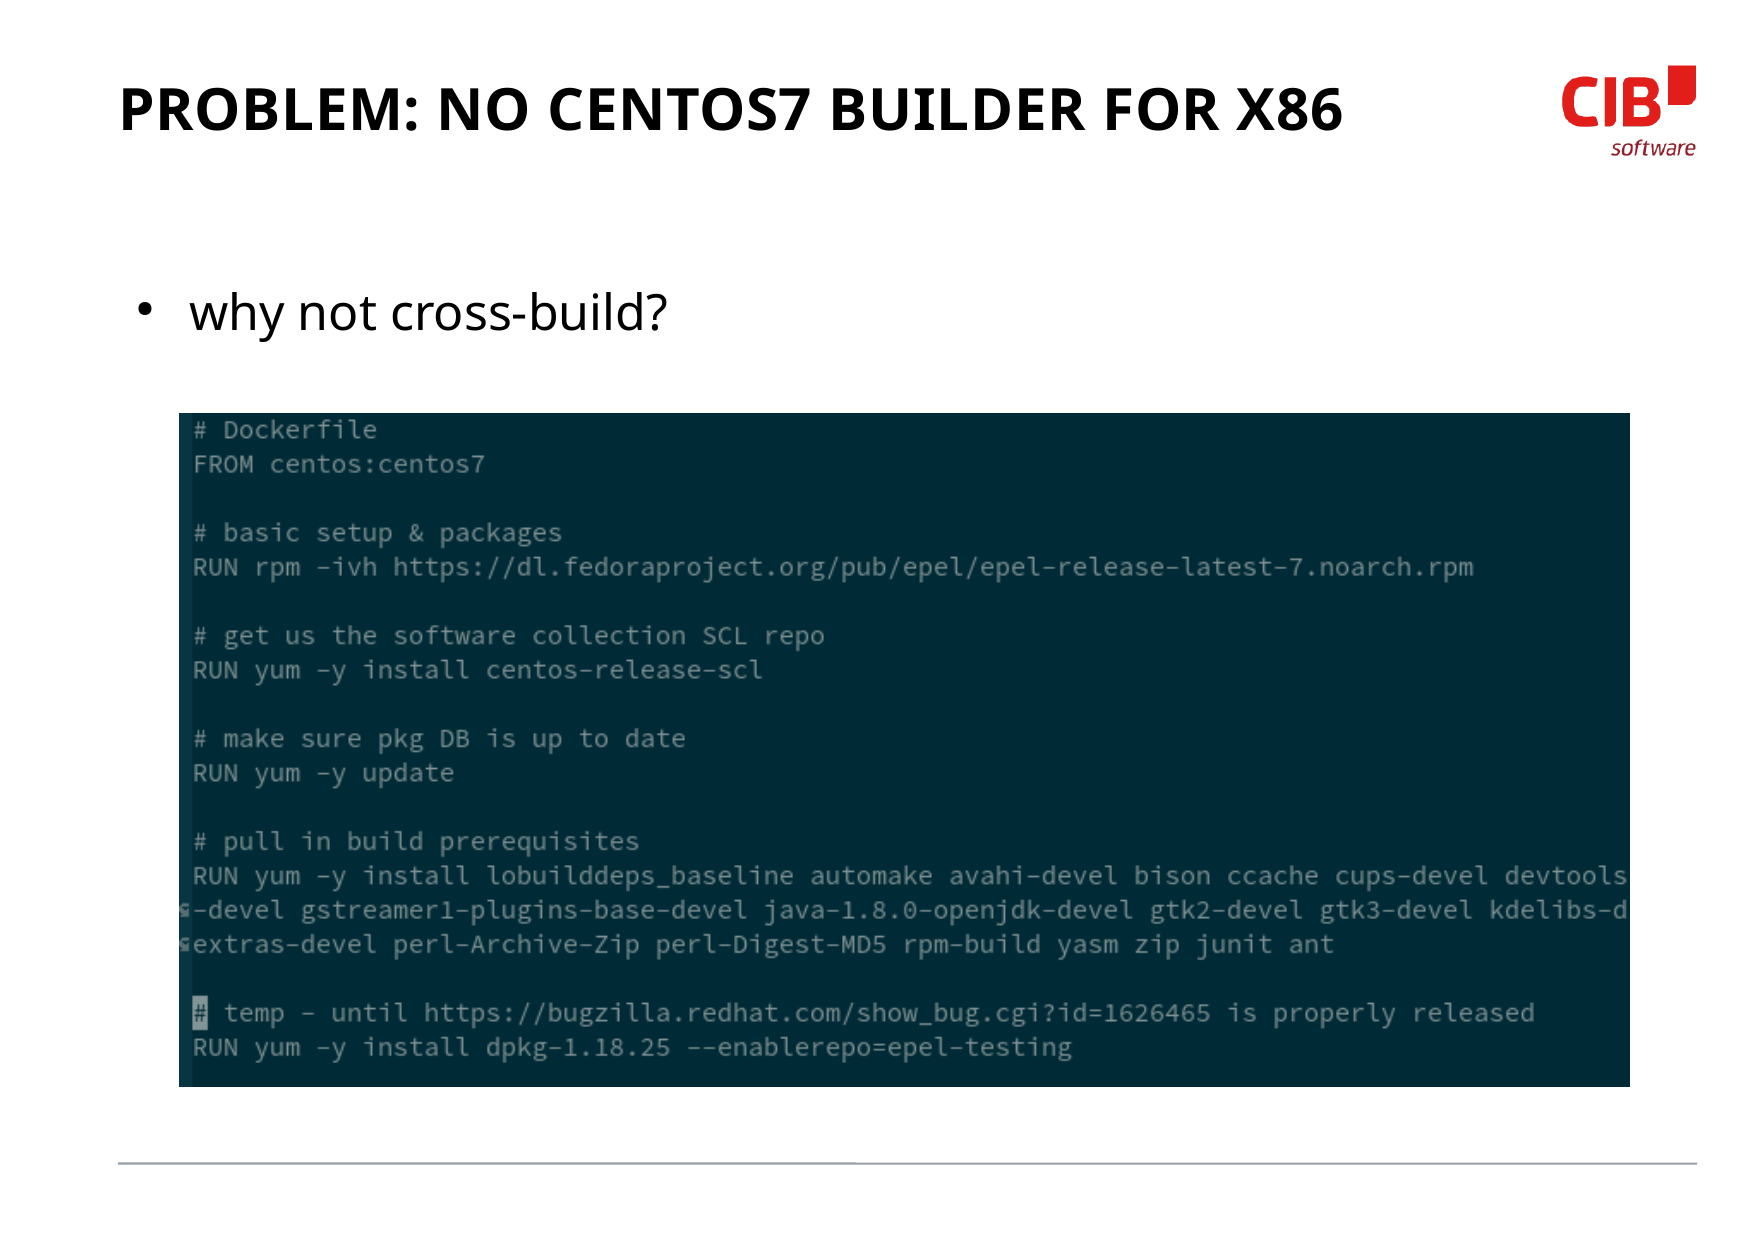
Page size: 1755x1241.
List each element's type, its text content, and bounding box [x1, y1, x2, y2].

picture [812, 562, 825, 580]
picture [1074, 1003, 1086, 1021]
picture [580, 866, 592, 884]
picture [318, 939, 329, 953]
picture [535, 1003, 545, 1025]
picture [750, 1008, 762, 1021]
picture [1229, 871, 1240, 884]
picture [225, 867, 237, 884]
picture [1383, 1008, 1394, 1028]
picture [1337, 562, 1348, 575]
picture [611, 665, 623, 678]
picture [1090, 871, 1101, 884]
picture [210, 939, 221, 953]
picture [1074, 905, 1086, 918]
picture [179, 413, 208, 1087]
picture [225, 764, 237, 781]
picture [1213, 557, 1225, 575]
picture [549, 631, 561, 644]
picture [333, 665, 345, 685]
picture [271, 734, 283, 747]
picture [719, 562, 731, 575]
picture [426, 1003, 437, 1021]
picture [550, 528, 561, 541]
picture [457, 528, 468, 541]
picture [549, 940, 561, 953]
picture [225, 1003, 237, 1021]
picture [565, 665, 576, 678]
picture [657, 665, 669, 678]
picture [1244, 562, 1255, 575]
picture [256, 905, 268, 918]
picture [920, 562, 931, 582]
picture [767, 631, 777, 644]
picture [210, 867, 221, 884]
picture [627, 626, 638, 644]
picture [735, 1003, 746, 1021]
picture [843, 902, 854, 918]
picture [596, 866, 607, 884]
picture [364, 837, 376, 850]
picture [534, 1042, 547, 1061]
title Problem: no CentOS7 builder for x86 [118, 71, 1359, 250]
picture [518, 665, 530, 678]
picture [1059, 1042, 1072, 1061]
picture [611, 871, 623, 884]
picture [272, 562, 300, 582]
picture [1198, 562, 1209, 575]
picture [796, 905, 808, 918]
picture [1445, 562, 1456, 582]
picture [719, 665, 731, 678]
picture [843, 1003, 854, 1025]
picture [1398, 900, 1410, 918]
picture [226, 935, 237, 953]
picture [642, 734, 653, 747]
picture [457, 562, 468, 575]
picture [1229, 939, 1240, 953]
picture [1260, 935, 1271, 953]
picture [225, 905, 237, 918]
picture [549, 905, 561, 918]
picture [750, 1042, 762, 1056]
picture [719, 627, 731, 644]
picture [904, 1042, 916, 1062]
picture [441, 1037, 453, 1056]
picture [1151, 562, 1163, 575]
picture [210, 456, 221, 472]
picture [1198, 871, 1209, 884]
picture [395, 665, 407, 678]
picture [596, 734, 607, 747]
picture [457, 1037, 468, 1056]
picture [349, 459, 360, 472]
picture [380, 1003, 388, 1021]
picture [503, 836, 515, 850]
picture [302, 459, 314, 472]
picture [241, 528, 252, 541]
picture [441, 660, 453, 678]
picture [1259, 871, 1271, 884]
picture [241, 905, 252, 918]
picture [627, 836, 638, 850]
picture [241, 425, 252, 438]
picture [1259, 905, 1271, 918]
picture [395, 557, 407, 575]
picture [889, 1008, 918, 1021]
picture [1476, 1008, 1487, 1021]
picture [549, 665, 561, 678]
picture [303, 631, 314, 644]
picture [765, 871, 777, 884]
picture [688, 665, 700, 678]
picture [612, 934, 619, 953]
picture [441, 528, 453, 548]
picture [982, 871, 993, 884]
picture [1398, 557, 1410, 575]
picture [719, 905, 731, 918]
picture [580, 626, 592, 644]
picture [534, 528, 545, 541]
picture [318, 734, 329, 747]
picture [394, 905, 422, 918]
picture [673, 734, 684, 747]
picture [565, 1039, 576, 1056]
picture [611, 836, 623, 850]
picture [1182, 1005, 1194, 1021]
picture [380, 831, 388, 850]
picture [349, 1008, 360, 1021]
picture [750, 557, 762, 575]
picture [224, 456, 238, 472]
picture [1182, 557, 1194, 575]
picture [812, 1008, 823, 1021]
picture [318, 905, 329, 918]
picture [365, 1037, 372, 1055]
picture [1152, 934, 1160, 953]
picture [1561, 64, 1696, 156]
picture [565, 836, 576, 850]
picture [225, 1039, 237, 1056]
picture [750, 660, 761, 678]
picture [225, 836, 237, 857]
picture [318, 836, 329, 850]
picture [627, 939, 638, 959]
picture [441, 768, 453, 781]
picture [704, 557, 712, 582]
picture [410, 768, 422, 781]
picture [489, 836, 499, 850]
picture [441, 866, 453, 884]
picture [441, 562, 453, 582]
picture [843, 1042, 854, 1062]
picture [426, 763, 437, 781]
picture [410, 831, 422, 850]
picture [426, 455, 437, 472]
picture [673, 665, 684, 678]
picture [997, 866, 1009, 884]
picture [534, 660, 545, 678]
picture [1136, 562, 1147, 575]
picture [858, 871, 900, 884]
picture [1522, 905, 1533, 918]
picture [626, 728, 638, 747]
picture [272, 1008, 283, 1028]
picture [565, 905, 576, 918]
picture [349, 939, 360, 953]
picture [596, 557, 607, 575]
picture [1105, 905, 1117, 918]
picture [225, 421, 238, 438]
picture [256, 528, 268, 541]
picture [750, 866, 758, 884]
picture [627, 871, 638, 891]
picture [426, 871, 437, 884]
picture [596, 832, 607, 850]
picture [225, 559, 237, 575]
picture [441, 1003, 453, 1021]
picture [813, 1042, 823, 1055]
picture [411, 866, 422, 884]
picture [1537, 900, 1549, 918]
picture [966, 934, 978, 953]
picture [241, 734, 252, 747]
picture [1292, 1008, 1302, 1021]
picture [303, 734, 314, 747]
picture [951, 871, 962, 884]
picture [428, 905, 437, 918]
picture [224, 734, 238, 747]
picture [1445, 871, 1456, 884]
picture [812, 905, 823, 918]
picture [256, 665, 268, 685]
picture [1244, 1008, 1255, 1021]
picture [673, 939, 684, 953]
picture [410, 459, 422, 472]
picture [534, 631, 545, 644]
picture [704, 1008, 715, 1021]
picture [1506, 900, 1518, 918]
picture [364, 905, 376, 918]
picture [410, 939, 422, 953]
picture [1244, 871, 1255, 884]
picture [380, 905, 391, 918]
picture [364, 1003, 376, 1021]
picture [966, 1038, 978, 1056]
picture [1104, 939, 1118, 953]
picture [271, 871, 283, 884]
picture [272, 420, 284, 438]
picture [1012, 562, 1024, 575]
picture [472, 836, 484, 850]
picture [349, 831, 360, 850]
picture [1290, 939, 1302, 953]
picture [287, 631, 298, 644]
picture [611, 905, 623, 918]
picture [210, 662, 221, 678]
picture [1431, 562, 1441, 575]
picture [364, 866, 372, 884]
picture [518, 934, 530, 953]
picture [1522, 871, 1533, 884]
picture [1476, 866, 1487, 884]
picture [333, 940, 345, 953]
picture [890, 557, 900, 579]
picture [256, 871, 268, 891]
picture [642, 631, 650, 644]
picture [364, 557, 376, 575]
picture [195, 730, 205, 747]
picture [303, 831, 311, 850]
picture [1028, 557, 1039, 575]
picture [534, 871, 545, 884]
picture [874, 902, 885, 918]
picture [966, 1008, 979, 1026]
picture [997, 1042, 1008, 1056]
picture [1599, 866, 1610, 884]
picture [380, 871, 391, 884]
picture [518, 557, 530, 575]
picture [1182, 900, 1195, 918]
picture [195, 524, 205, 541]
picture [735, 665, 746, 678]
picture [843, 936, 854, 953]
picture [1352, 871, 1364, 884]
picture [904, 866, 917, 884]
picture [272, 459, 283, 472]
picture [611, 1039, 623, 1056]
picture [395, 631, 407, 644]
picture [1383, 871, 1394, 884]
picture [457, 459, 468, 472]
picture [1028, 1037, 1036, 1055]
picture [889, 1042, 900, 1056]
picture [904, 562, 916, 575]
picture [333, 900, 345, 918]
picture [597, 665, 607, 678]
picture [349, 626, 360, 644]
picture [1459, 562, 1473, 575]
picture [812, 871, 823, 884]
picture [827, 871, 839, 884]
picture [1568, 871, 1580, 884]
picture [550, 866, 558, 884]
picture [272, 523, 280, 541]
picture [1368, 1003, 1379, 1021]
picture [627, 905, 638, 918]
picture [874, 1003, 885, 1021]
picture [657, 939, 669, 959]
picture [596, 1008, 607, 1021]
picture [271, 768, 283, 781]
picture [503, 1042, 515, 1062]
picture [225, 662, 237, 678]
picture [410, 734, 423, 752]
picture [194, 559, 206, 575]
picture [210, 900, 221, 918]
picture [1522, 1003, 1533, 1021]
picture [302, 934, 314, 953]
picture [1429, 1008, 1441, 1021]
picture [1321, 562, 1333, 575]
picture [333, 557, 341, 575]
picture [442, 902, 453, 918]
picture [1012, 900, 1024, 918]
picture [1445, 1003, 1456, 1021]
picture [287, 425, 298, 438]
picture [1105, 562, 1117, 575]
picture [488, 665, 499, 678]
picture [982, 905, 993, 918]
picture [194, 939, 206, 953]
picture [286, 1042, 300, 1055]
picture [565, 939, 576, 953]
picture [1060, 562, 1070, 575]
picture [596, 936, 607, 953]
picture [765, 900, 774, 925]
picture [286, 665, 300, 678]
picture [380, 768, 391, 788]
picture [935, 562, 947, 575]
picture [287, 528, 298, 541]
picture [395, 831, 406, 850]
picture [195, 627, 205, 644]
picture [1045, 1005, 1053, 1021]
picture [271, 1042, 283, 1056]
picture [350, 905, 360, 918]
picture [1013, 1038, 1024, 1056]
picture [534, 837, 545, 850]
picture [642, 1039, 653, 1056]
picture [1028, 1003, 1036, 1021]
picture [1167, 939, 1178, 959]
picture [333, 871, 345, 891]
picture [735, 866, 746, 884]
picture [1553, 900, 1561, 918]
picture [395, 729, 407, 747]
picture [982, 562, 993, 575]
picture [1491, 1008, 1502, 1021]
picture [1321, 1008, 1333, 1028]
picture [380, 459, 391, 472]
picture [503, 631, 515, 644]
picture [998, 934, 1005, 953]
picture [874, 936, 885, 953]
picture [675, 562, 684, 575]
picture [1429, 871, 1441, 884]
picture [395, 939, 407, 959]
picture [364, 425, 376, 438]
picture [1445, 905, 1456, 918]
picture [966, 905, 978, 918]
picture [472, 1008, 484, 1028]
picture [1290, 900, 1302, 918]
picture [441, 730, 454, 747]
picture [781, 562, 792, 575]
picture [534, 900, 542, 918]
picture [657, 631, 669, 644]
picture [781, 1037, 792, 1056]
picture [858, 562, 870, 575]
picture [535, 934, 542, 953]
picture [194, 1039, 206, 1055]
picture [1337, 871, 1348, 884]
picture [1090, 905, 1101, 918]
picture [472, 631, 484, 644]
picture [472, 528, 483, 541]
picture [441, 459, 453, 472]
picture [503, 905, 515, 918]
picture [488, 900, 499, 918]
picture [489, 939, 499, 953]
picture [364, 660, 372, 678]
picture [471, 936, 485, 953]
picture [1090, 939, 1101, 953]
picture [765, 1037, 777, 1056]
picture [256, 729, 268, 747]
picture [934, 939, 948, 953]
picture [395, 763, 407, 781]
picture [503, 939, 514, 953]
picture [241, 456, 252, 472]
picture [410, 631, 422, 644]
picture [628, 562, 638, 575]
picture [550, 831, 558, 850]
picture [673, 866, 684, 884]
picture [1105, 866, 1116, 884]
picture [195, 422, 206, 438]
picture [1275, 1008, 1286, 1028]
picture [534, 557, 545, 575]
picture [982, 1042, 993, 1056]
picture [906, 939, 916, 953]
picture [210, 1039, 221, 1056]
picture [1013, 866, 1021, 884]
picture [1151, 905, 1164, 924]
picture [286, 871, 300, 884]
picture [1414, 905, 1425, 918]
picture [657, 1008, 669, 1021]
picture [796, 1042, 808, 1056]
picture [364, 768, 376, 781]
picture [1059, 900, 1070, 918]
picture [658, 729, 669, 747]
picture [642, 871, 653, 884]
picture [1152, 866, 1160, 884]
picture [1275, 871, 1286, 884]
picture [796, 939, 808, 953]
picture [194, 662, 206, 678]
picture [1321, 905, 1334, 924]
picture [951, 905, 962, 925]
picture [1167, 901, 1178, 918]
picture [1383, 562, 1394, 575]
picture [349, 420, 360, 438]
picture [333, 768, 345, 788]
picture [1614, 900, 1626, 918]
picture [488, 523, 500, 541]
picture [411, 558, 422, 575]
picture [380, 734, 391, 754]
picture [812, 935, 823, 953]
picture [442, 934, 453, 953]
picture [781, 871, 792, 884]
picture [241, 1008, 252, 1021]
picture [380, 1042, 391, 1055]
picture [796, 1008, 808, 1021]
picture [318, 455, 329, 472]
picture [1028, 934, 1039, 953]
picture [1352, 900, 1365, 918]
picture [395, 1042, 406, 1056]
picture [997, 1008, 1008, 1021]
picture [426, 557, 437, 575]
picture [1198, 1005, 1209, 1021]
picture [335, 734, 345, 747]
picture [982, 939, 993, 953]
picture [518, 836, 530, 857]
picture [1229, 1003, 1237, 1021]
picture [333, 1008, 345, 1021]
picture [488, 557, 499, 579]
picture [241, 631, 252, 644]
picture [395, 459, 407, 472]
picture [549, 1003, 561, 1021]
picture [997, 562, 1009, 582]
picture [518, 905, 532, 924]
picture [690, 939, 700, 953]
picture [1043, 1042, 1055, 1055]
picture [657, 1039, 669, 1056]
picture [719, 1042, 731, 1056]
picture [967, 557, 977, 579]
picture [1120, 1005, 1132, 1021]
picture [333, 528, 345, 541]
picture [1059, 939, 1070, 960]
picture [395, 871, 407, 884]
picture [426, 1042, 437, 1056]
picture [843, 866, 854, 884]
picture [1290, 866, 1302, 884]
picture [765, 939, 778, 958]
picture [1460, 900, 1472, 918]
picture [704, 871, 715, 884]
picture [1151, 1005, 1179, 1021]
picture [611, 631, 622, 644]
picture [1306, 939, 1317, 953]
picture [580, 1008, 593, 1026]
picture [196, 456, 206, 472]
picture [411, 1038, 422, 1056]
picture [1043, 866, 1055, 884]
picture [596, 631, 607, 644]
picture [349, 562, 360, 575]
picture [565, 626, 576, 644]
picture [195, 833, 206, 850]
picture [380, 665, 391, 678]
picture [688, 905, 700, 918]
picture [271, 665, 283, 678]
picture [642, 905, 654, 918]
picture [1368, 902, 1379, 918]
picture [1244, 905, 1256, 918]
picture [488, 866, 499, 884]
picture [457, 730, 469, 747]
picture [1352, 562, 1364, 575]
picture [581, 831, 588, 850]
picture [657, 562, 669, 582]
picture [488, 1037, 499, 1056]
picture [1167, 871, 1178, 884]
picture [858, 1042, 870, 1056]
picture [457, 660, 468, 678]
picture [488, 734, 496, 747]
picture [503, 665, 515, 678]
picture [642, 562, 653, 575]
picture [256, 768, 268, 788]
picture [935, 1037, 947, 1056]
picture [411, 660, 422, 678]
picture [194, 867, 206, 884]
picture [426, 665, 437, 678]
picture [1136, 866, 1148, 884]
picture [596, 1039, 607, 1056]
picture [1090, 557, 1101, 575]
picture [504, 557, 514, 579]
picture [1337, 901, 1348, 918]
picture [1537, 871, 1549, 884]
picture [349, 734, 360, 747]
picture [611, 562, 623, 575]
picture [258, 562, 267, 575]
picture [858, 936, 871, 953]
picture [596, 900, 607, 918]
picture [364, 528, 376, 541]
picture [333, 420, 341, 438]
picture [364, 934, 375, 953]
picture [272, 939, 283, 953]
picture [1012, 1008, 1025, 1026]
picture [1506, 1008, 1518, 1021]
picture [441, 836, 453, 857]
picture [241, 837, 252, 850]
picture [441, 626, 470, 644]
picture [1074, 562, 1086, 575]
picture [1415, 1008, 1425, 1021]
picture [304, 425, 314, 438]
picture [1584, 905, 1595, 918]
picture [704, 627, 715, 644]
picture [1275, 905, 1286, 918]
picture [565, 1008, 576, 1021]
picture [272, 831, 283, 850]
picture [256, 1042, 268, 1062]
picture [1245, 934, 1252, 953]
picture [735, 562, 746, 575]
picture [1290, 559, 1302, 575]
picture [781, 939, 792, 953]
list why not cross-build? [118, 277, 1359, 1118]
picture [1182, 871, 1194, 884]
picture [688, 871, 700, 884]
picture [858, 1008, 870, 1021]
picture [489, 631, 499, 644]
picture [642, 1003, 653, 1021]
picture [286, 768, 300, 781]
picture [1229, 562, 1240, 575]
picture [272, 900, 283, 918]
picture [1013, 934, 1024, 953]
picture [1306, 871, 1317, 884]
picture [951, 1008, 962, 1021]
picture [796, 631, 808, 651]
picture [1136, 1005, 1147, 1021]
picture [519, 1037, 530, 1055]
picture [688, 562, 700, 575]
picture [920, 1042, 931, 1056]
picture [1367, 871, 1379, 891]
picture [210, 765, 221, 781]
picture [426, 626, 439, 644]
picture [225, 631, 238, 649]
picture [1198, 902, 1209, 918]
picture [673, 900, 684, 918]
picture [951, 557, 962, 575]
picture [812, 631, 823, 644]
picture [565, 557, 578, 575]
picture [1198, 934, 1206, 960]
picture [549, 734, 561, 754]
picture [1228, 900, 1240, 918]
picture [488, 1008, 499, 1021]
picture [781, 631, 792, 644]
picture [1369, 562, 1379, 575]
picture [736, 627, 746, 644]
picture [1059, 871, 1070, 884]
picture [1429, 905, 1441, 918]
picture [798, 562, 808, 575]
picture [1105, 1005, 1116, 1021]
picture [256, 626, 268, 644]
picture [704, 934, 715, 953]
picture [255, 1008, 269, 1021]
picture [751, 934, 758, 953]
picture [1568, 900, 1580, 918]
picture [565, 866, 576, 884]
picture [874, 557, 885, 575]
picture [611, 1003, 619, 1021]
picture [1337, 1008, 1348, 1021]
picture [642, 665, 654, 678]
picture [1059, 1003, 1067, 1021]
picture [781, 905, 792, 918]
picture [210, 559, 221, 575]
picture [627, 660, 638, 678]
picture [997, 900, 1005, 925]
picture [1553, 866, 1564, 884]
picture [1354, 1008, 1363, 1021]
picture [1136, 939, 1147, 953]
picture [428, 939, 437, 953]
picture [1460, 1008, 1472, 1021]
picture [318, 420, 331, 438]
picture [719, 1003, 731, 1021]
picture [1121, 562, 1132, 575]
picture [828, 557, 838, 579]
picture [1506, 866, 1518, 884]
picture [472, 456, 484, 472]
picture [690, 1008, 700, 1021]
picture [627, 1003, 638, 1021]
picture [302, 905, 315, 924]
picture [673, 631, 684, 644]
picture [580, 562, 592, 575]
picture [256, 939, 268, 953]
picture [458, 836, 468, 850]
picture [503, 528, 515, 541]
picture [827, 1042, 839, 1056]
picture [256, 425, 267, 438]
picture [826, 1008, 840, 1021]
picture [225, 523, 237, 541]
picture [333, 1042, 345, 1062]
picture [1213, 939, 1225, 953]
picture [333, 626, 345, 644]
picture [503, 734, 515, 747]
picture [287, 459, 298, 472]
picture [1414, 866, 1425, 884]
picture [1121, 900, 1132, 918]
picture [503, 871, 515, 884]
picture [719, 871, 731, 884]
picture [735, 1042, 746, 1055]
picture [920, 939, 931, 959]
picture [318, 528, 329, 541]
picture [349, 523, 360, 541]
picture [1491, 900, 1503, 918]
picture [1028, 900, 1040, 918]
picture [580, 729, 592, 747]
picture [333, 459, 345, 472]
picture [1074, 871, 1086, 884]
picture [457, 866, 468, 884]
picture [364, 631, 376, 644]
picture [920, 871, 931, 884]
picture [519, 1003, 530, 1025]
picture [735, 936, 748, 953]
picture [935, 1003, 947, 1021]
picture [1260, 558, 1271, 575]
picture [966, 871, 978, 884]
picture [704, 905, 715, 918]
picture [904, 902, 916, 918]
picture [735, 900, 746, 918]
picture [518, 866, 530, 884]
picture [843, 562, 854, 582]
picture [1074, 939, 1086, 953]
picture [1322, 935, 1333, 953]
picture [472, 905, 484, 925]
picture [1615, 871, 1626, 884]
picture [395, 1003, 406, 1021]
picture [1584, 871, 1595, 884]
picture [534, 734, 545, 747]
picture [1306, 1008, 1317, 1021]
picture [519, 528, 531, 546]
picture [380, 528, 391, 548]
picture [1460, 871, 1472, 884]
picture [457, 1003, 468, 1021]
picture [194, 764, 206, 781]
picture [409, 524, 423, 541]
picture [242, 939, 252, 953]
picture [935, 905, 947, 918]
picture [256, 831, 267, 850]
picture [766, 1003, 777, 1021]
